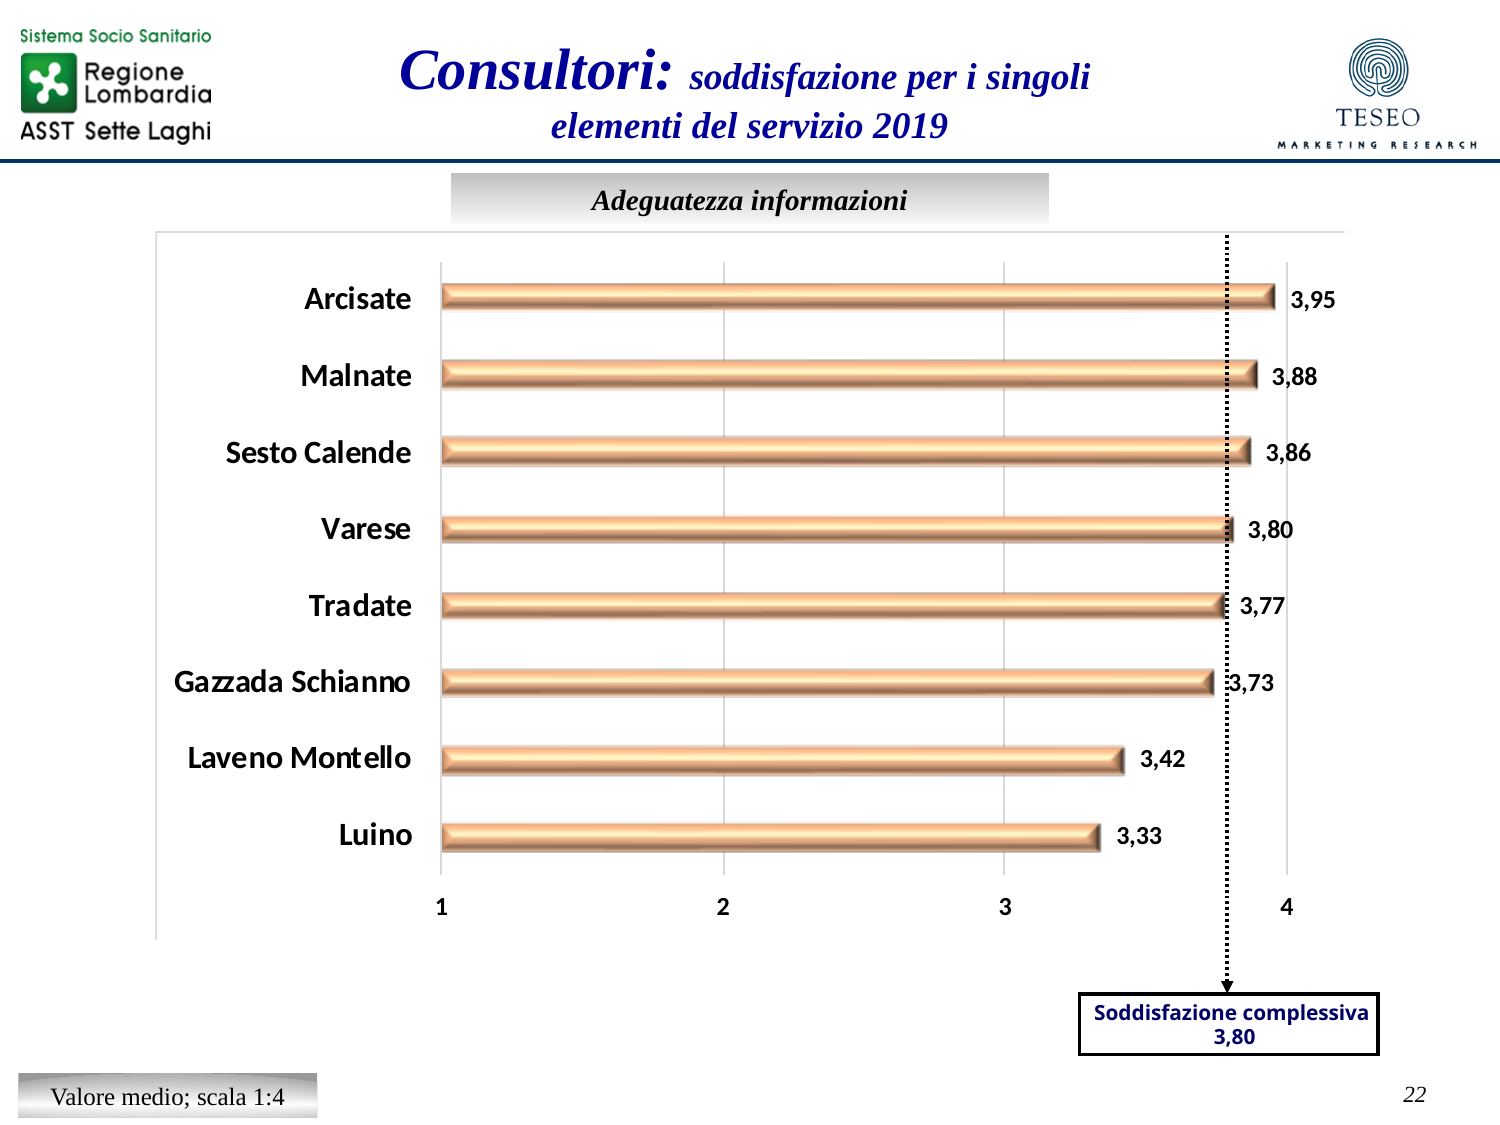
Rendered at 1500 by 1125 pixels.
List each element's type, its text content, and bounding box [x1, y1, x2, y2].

text_box Valore medio; scala 1:4 [18, 1073, 318, 1118]
picture [1294, 30, 1481, 149]
picture [155, 230, 1345, 940]
picture [21, 26, 206, 148]
text_box Adeguatezza informazioni [451, 173, 1049, 224]
text_box Consultori: soddisfazione per i singoli elementi del servizio 2019 [206, 25, 1294, 151]
text_box Soddisfazione complessiva 3,80 [1079, 993, 1379, 1055]
